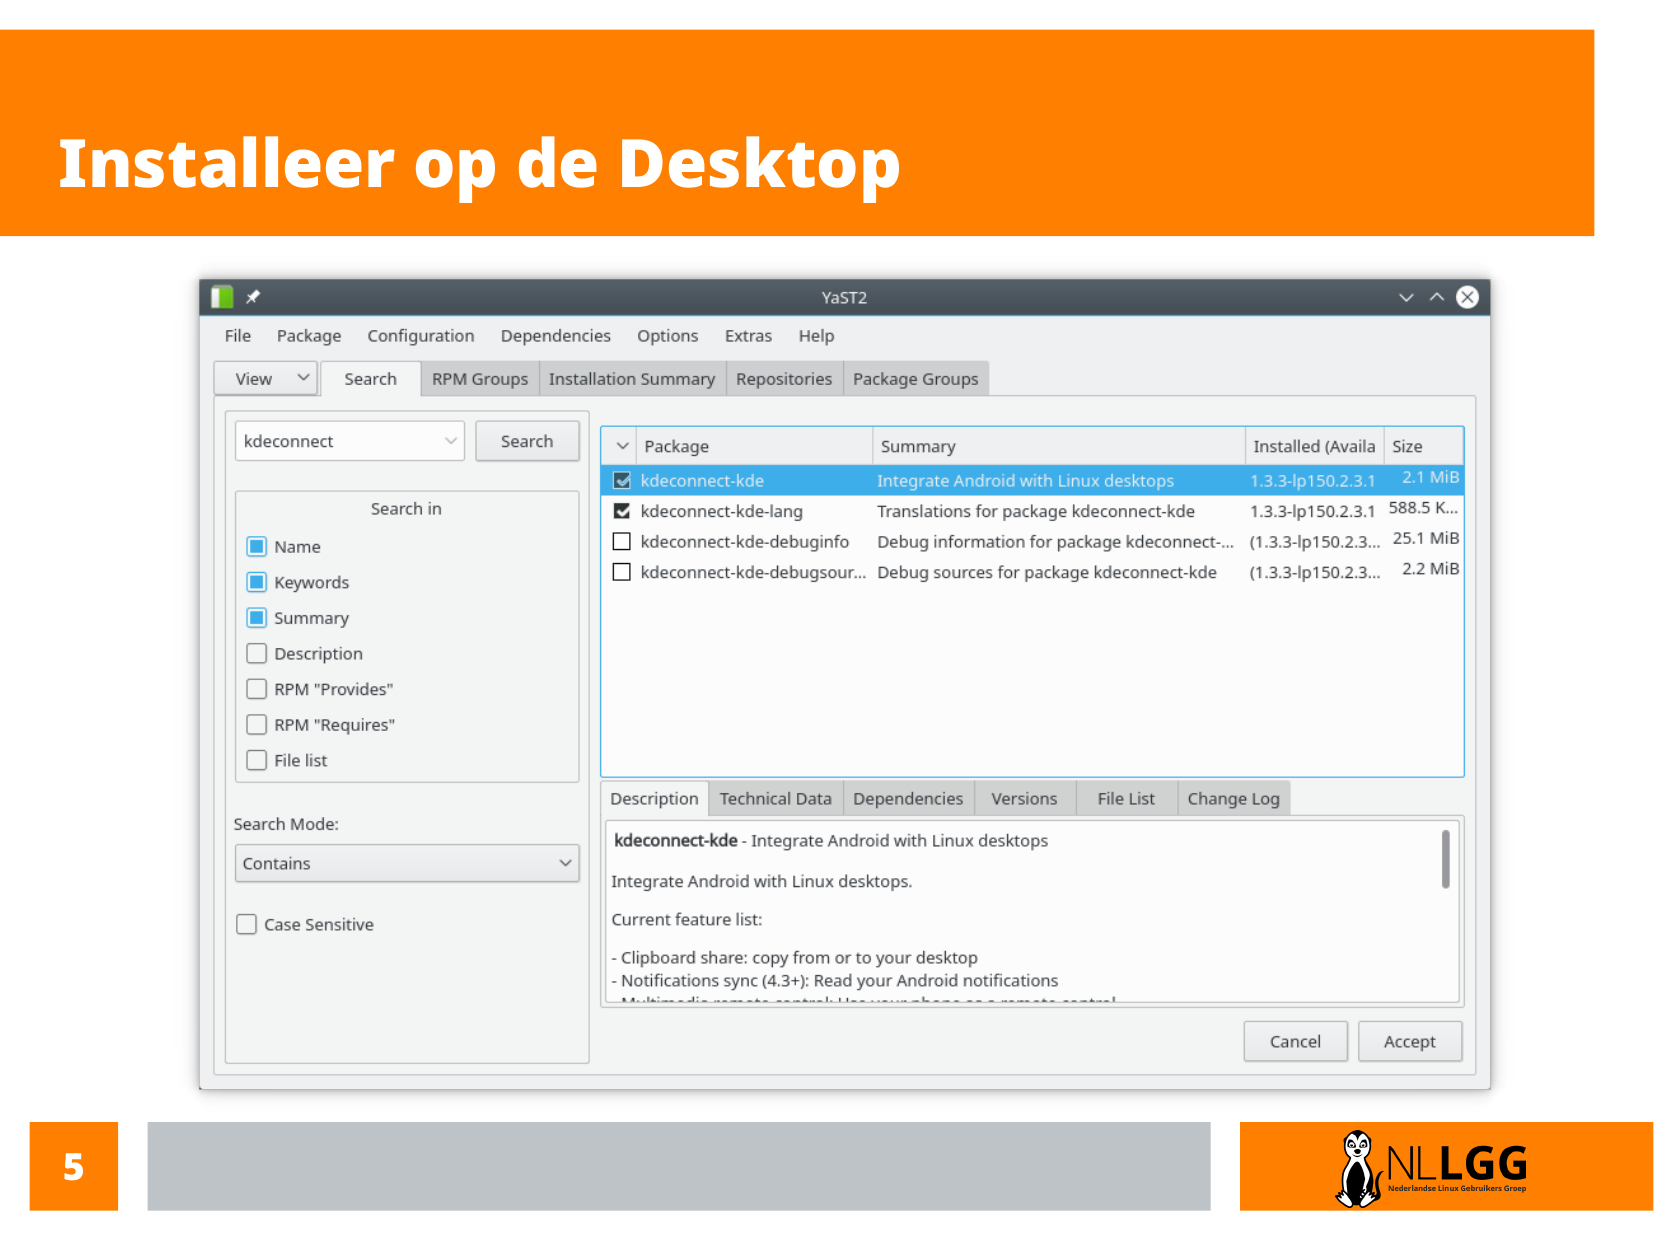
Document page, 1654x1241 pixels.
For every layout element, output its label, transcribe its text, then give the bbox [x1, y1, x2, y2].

picture [174, 254, 1516, 1116]
title Installeer op de Desktop [59, 59, 1595, 207]
picture [1335, 1130, 1526, 1208]
